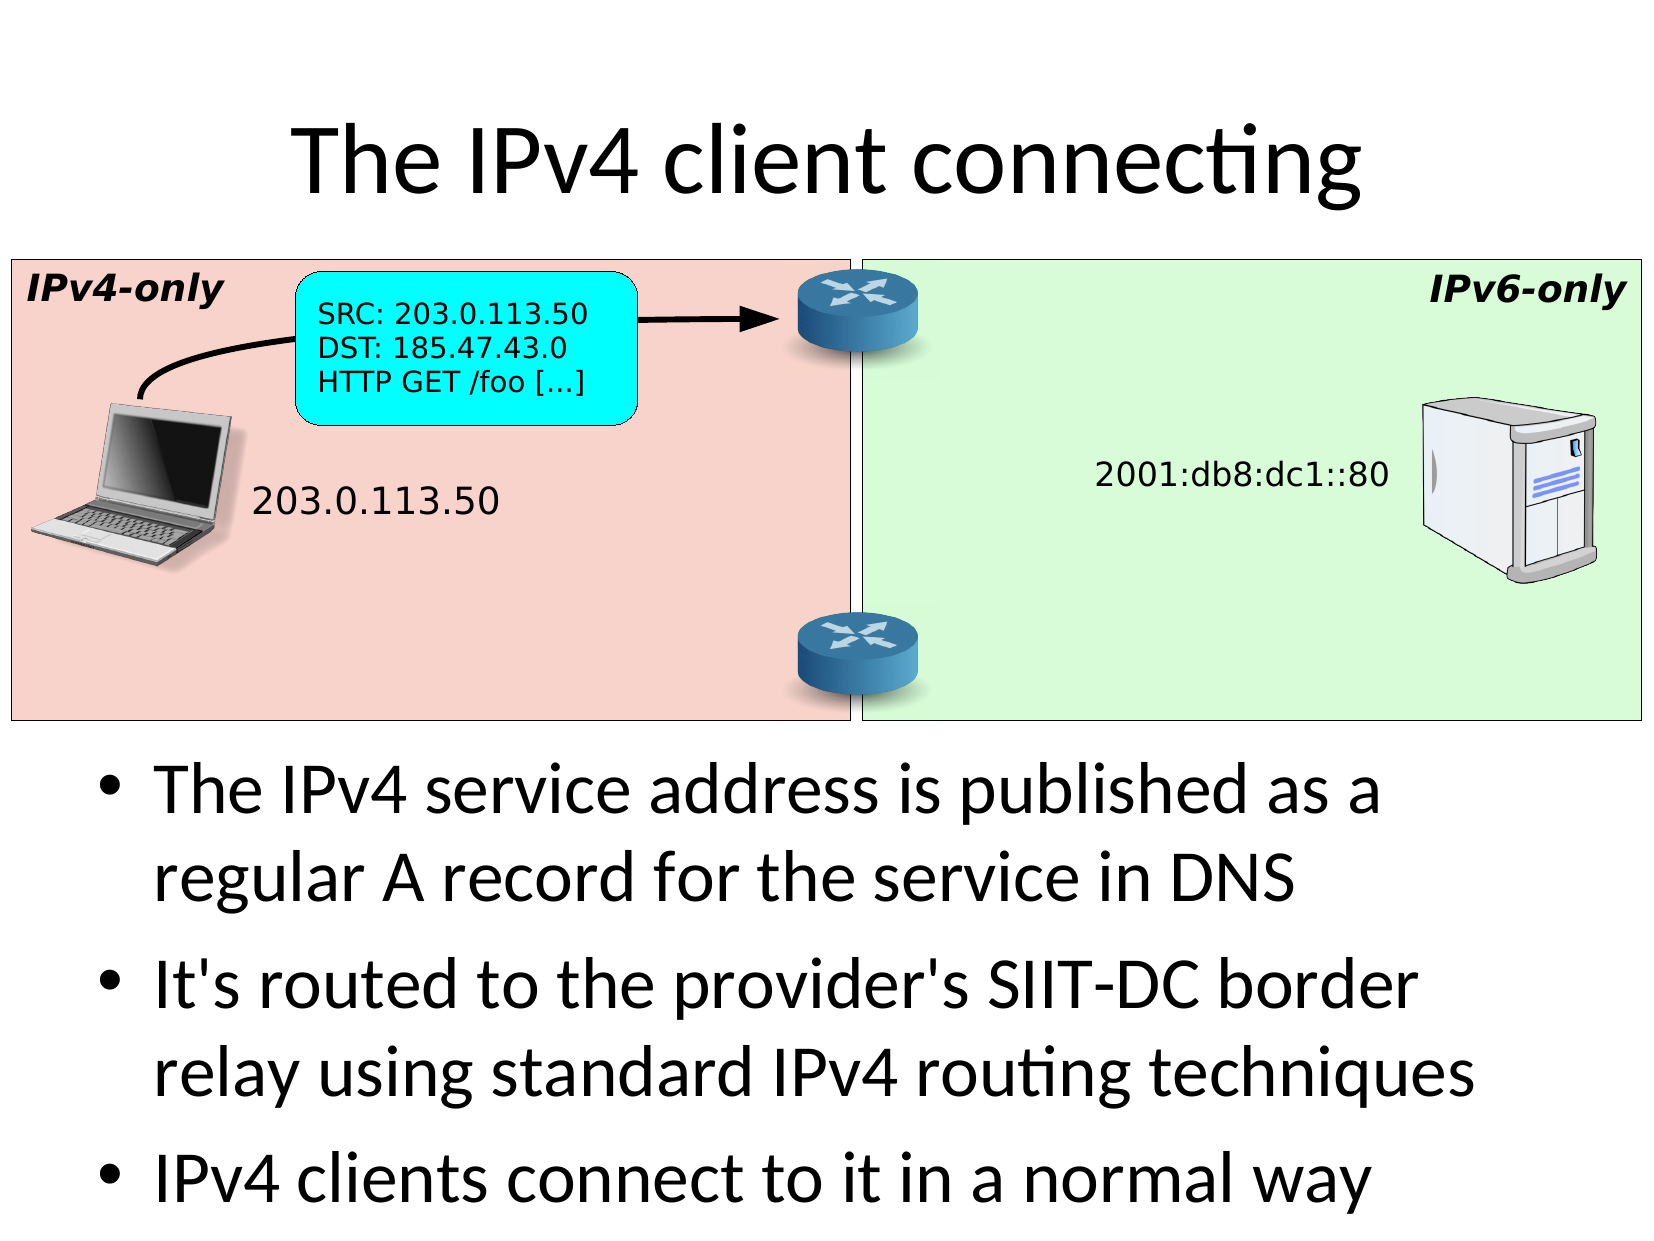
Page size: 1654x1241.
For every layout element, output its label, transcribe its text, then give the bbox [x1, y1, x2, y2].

title The IPv4 client connecting [82, 49, 1571, 257]
picture [779, 602, 940, 721]
picture [26, 399, 254, 579]
text_box IPv4-only [11, 259, 239, 319]
picture [779, 259, 940, 378]
picture [1405, 387, 1619, 603]
text_box [11, 259, 851, 721]
text_box SRC: 203.0.113.50 DST: 185.47.43.0 HTTP GET /foo [...] [295, 271, 638, 426]
text_box [862, 259, 1642, 721]
text_box 203.0.113.50 [236, 472, 516, 531]
list The IPv4 service address is published as a regular A record for the service in DNS It's routed to the provider's SIIT-DC border relay using standard IPv4 routing techniques IPv4 clients connect to it in a normal way [82, 732, 1571, 1241]
text_box IPv6-only [1414, 260, 1642, 319]
text_box 2001:db8:dc1::80 [1079, 448, 1406, 503]
